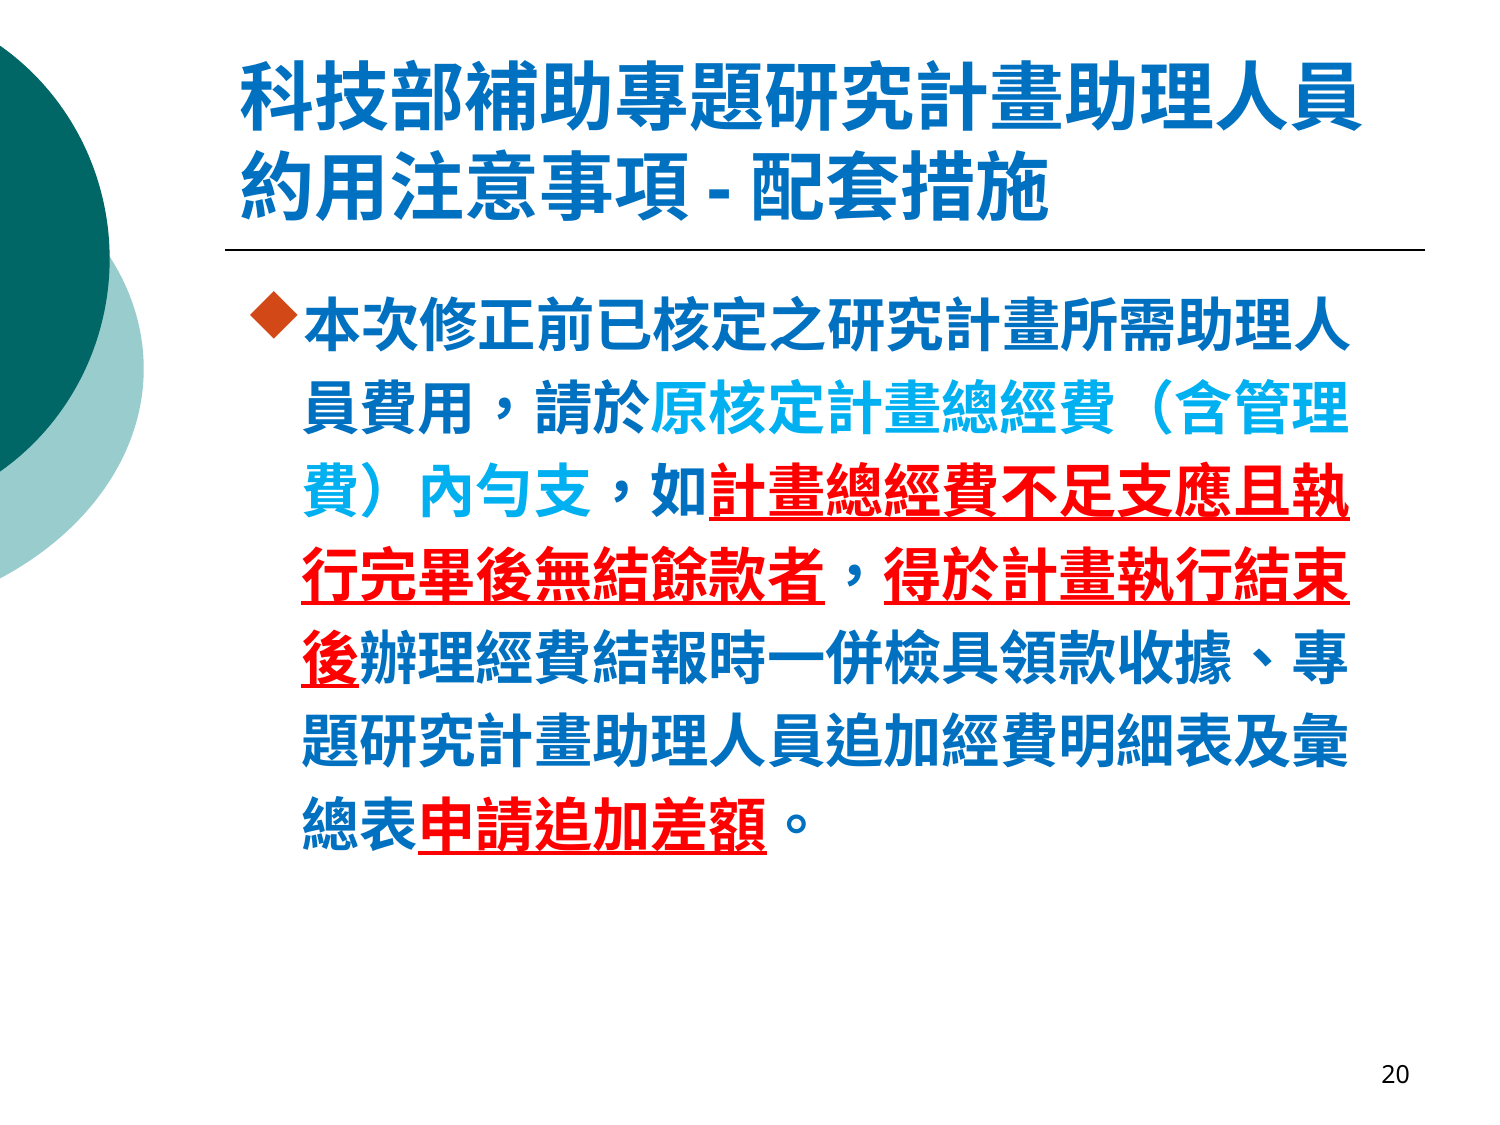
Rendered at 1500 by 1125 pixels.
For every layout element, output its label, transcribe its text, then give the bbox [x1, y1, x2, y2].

title 科技部補助專題研究計畫助理人員約用注意事項-配套措施 [224, 49, 1425, 237]
slide_number <number> [1074, 1025, 1425, 1100]
text_box 本次修正前已核定之研究計畫所需助理人員費用，請於原核定計畫總經費（含管理費）內勻支，如計畫總經費不足支應且執行完畢後無結餘款者，得於計畫執行結束後辦理經費結報時一併檢具領款收據、專題研究計畫助理人員追加經費明細表及彙總表申請追加差額。 [230, 267, 1412, 866]
